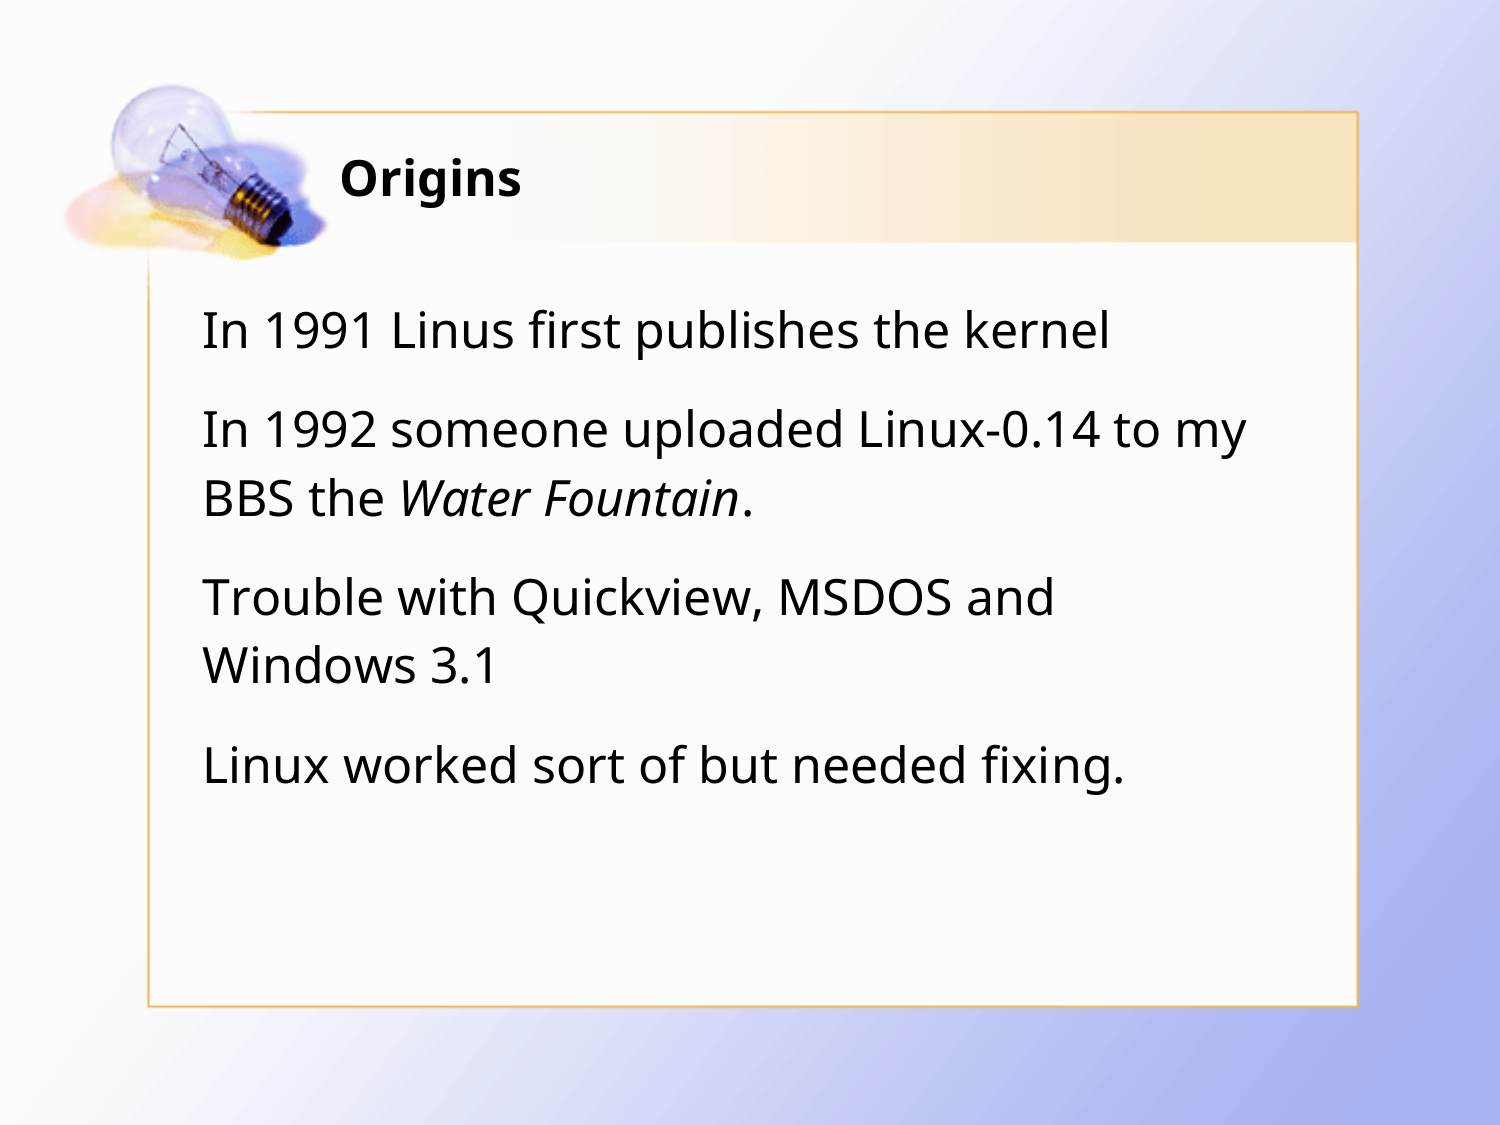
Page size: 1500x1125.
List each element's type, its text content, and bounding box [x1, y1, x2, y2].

list In 1991 Linus first publishes the kernel In 1992 someone uploaded Linux-0.14 to my BBS the Water Fountain. Trouble with Quickview, MSDOS and Windows 3.1 Linux worked sort of but needed fixing. [187, 287, 1275, 925]
picture [0, 0, 1500, 1125]
title Origins [324, 134, 1275, 222]
